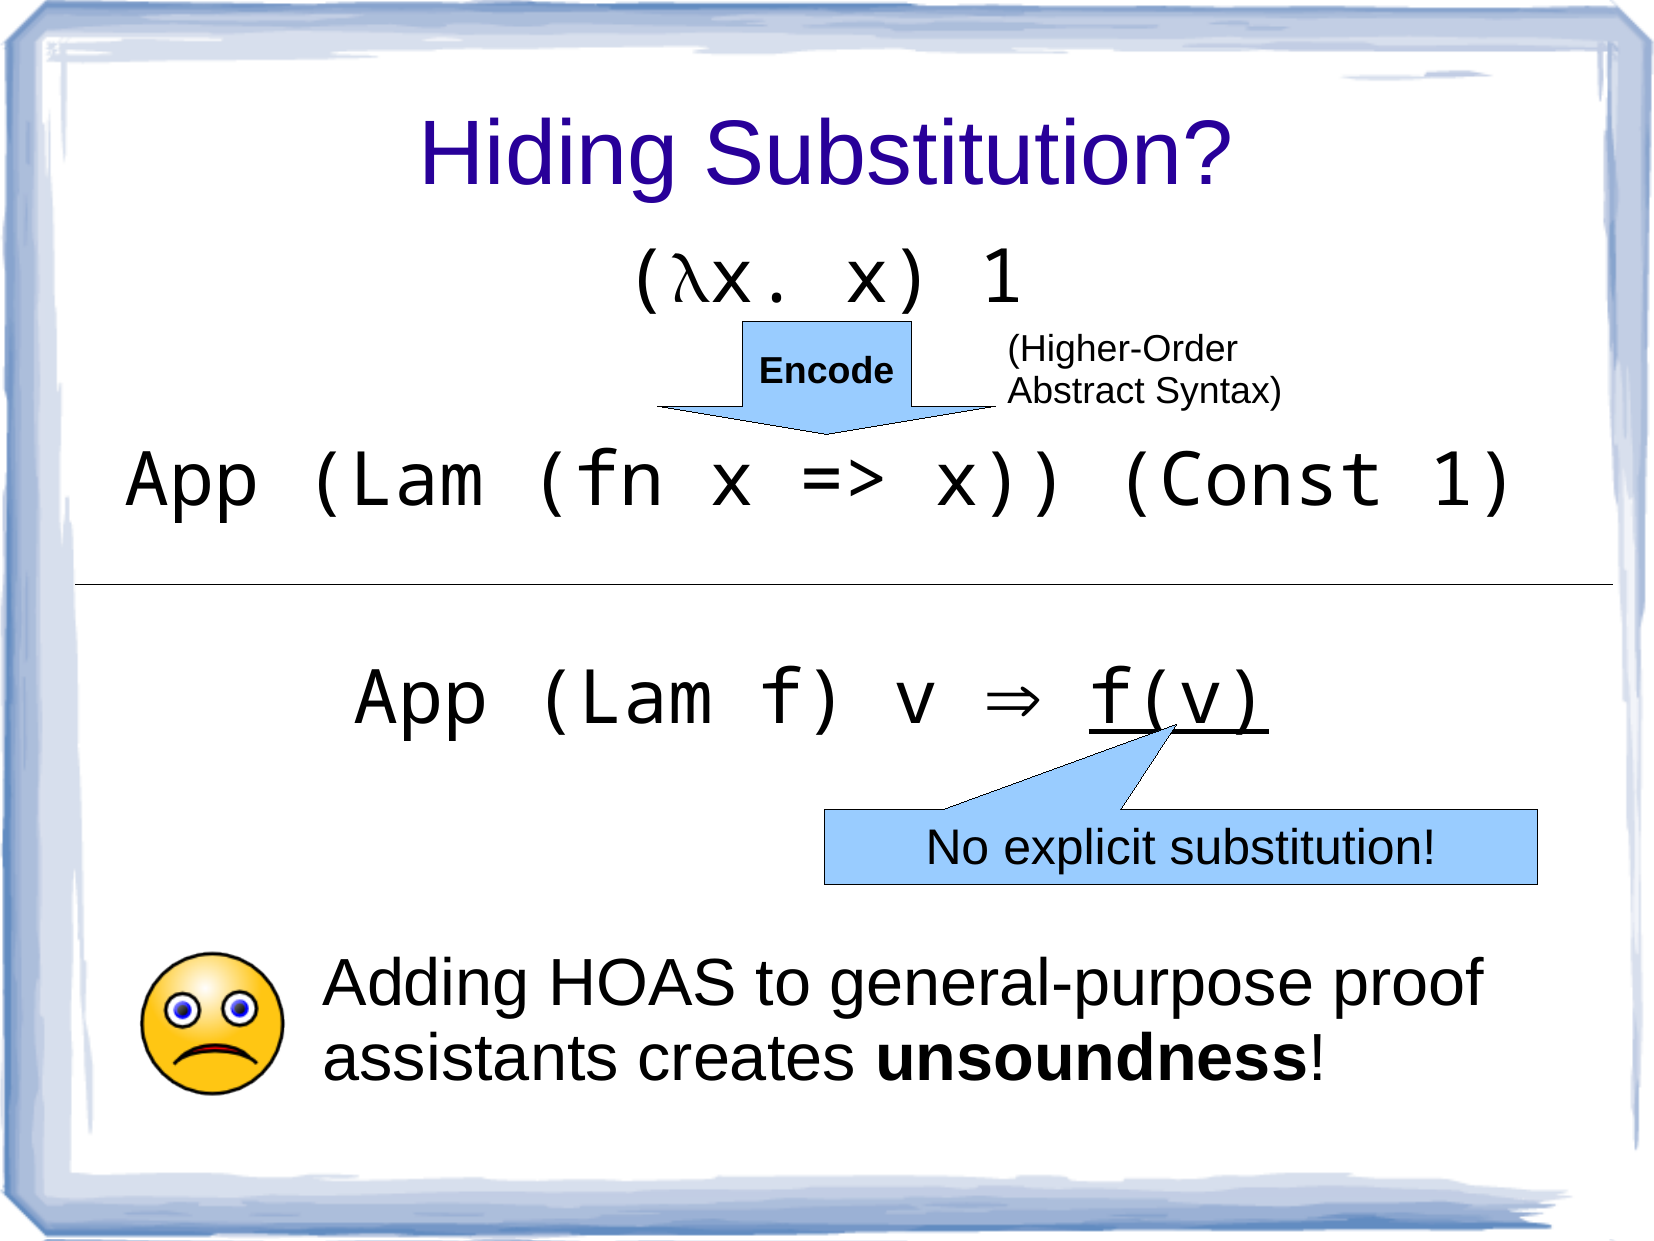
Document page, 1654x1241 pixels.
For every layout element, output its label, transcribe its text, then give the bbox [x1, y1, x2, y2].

text_box No explicit substitution! [824, 724, 1538, 885]
text_box (Higher-Order Abstract Syntax) [992, 319, 1368, 428]
text_box Encode [657, 321, 992, 435]
picture [0, 0, 1654, 1241]
text_box App (Lam (fn x => x)) (Const 1) [109, 418, 1568, 521]
text_box (x. x) 1 [609, 215, 1044, 405]
text_box Adding HOAS to general-purpose proof assistants creates unsoundness! [307, 937, 1546, 1122]
title Hiding Substitution? [82, 56, 1571, 250]
text_box App (Lam f) v ⇒ f(v) [339, 635, 1315, 738]
